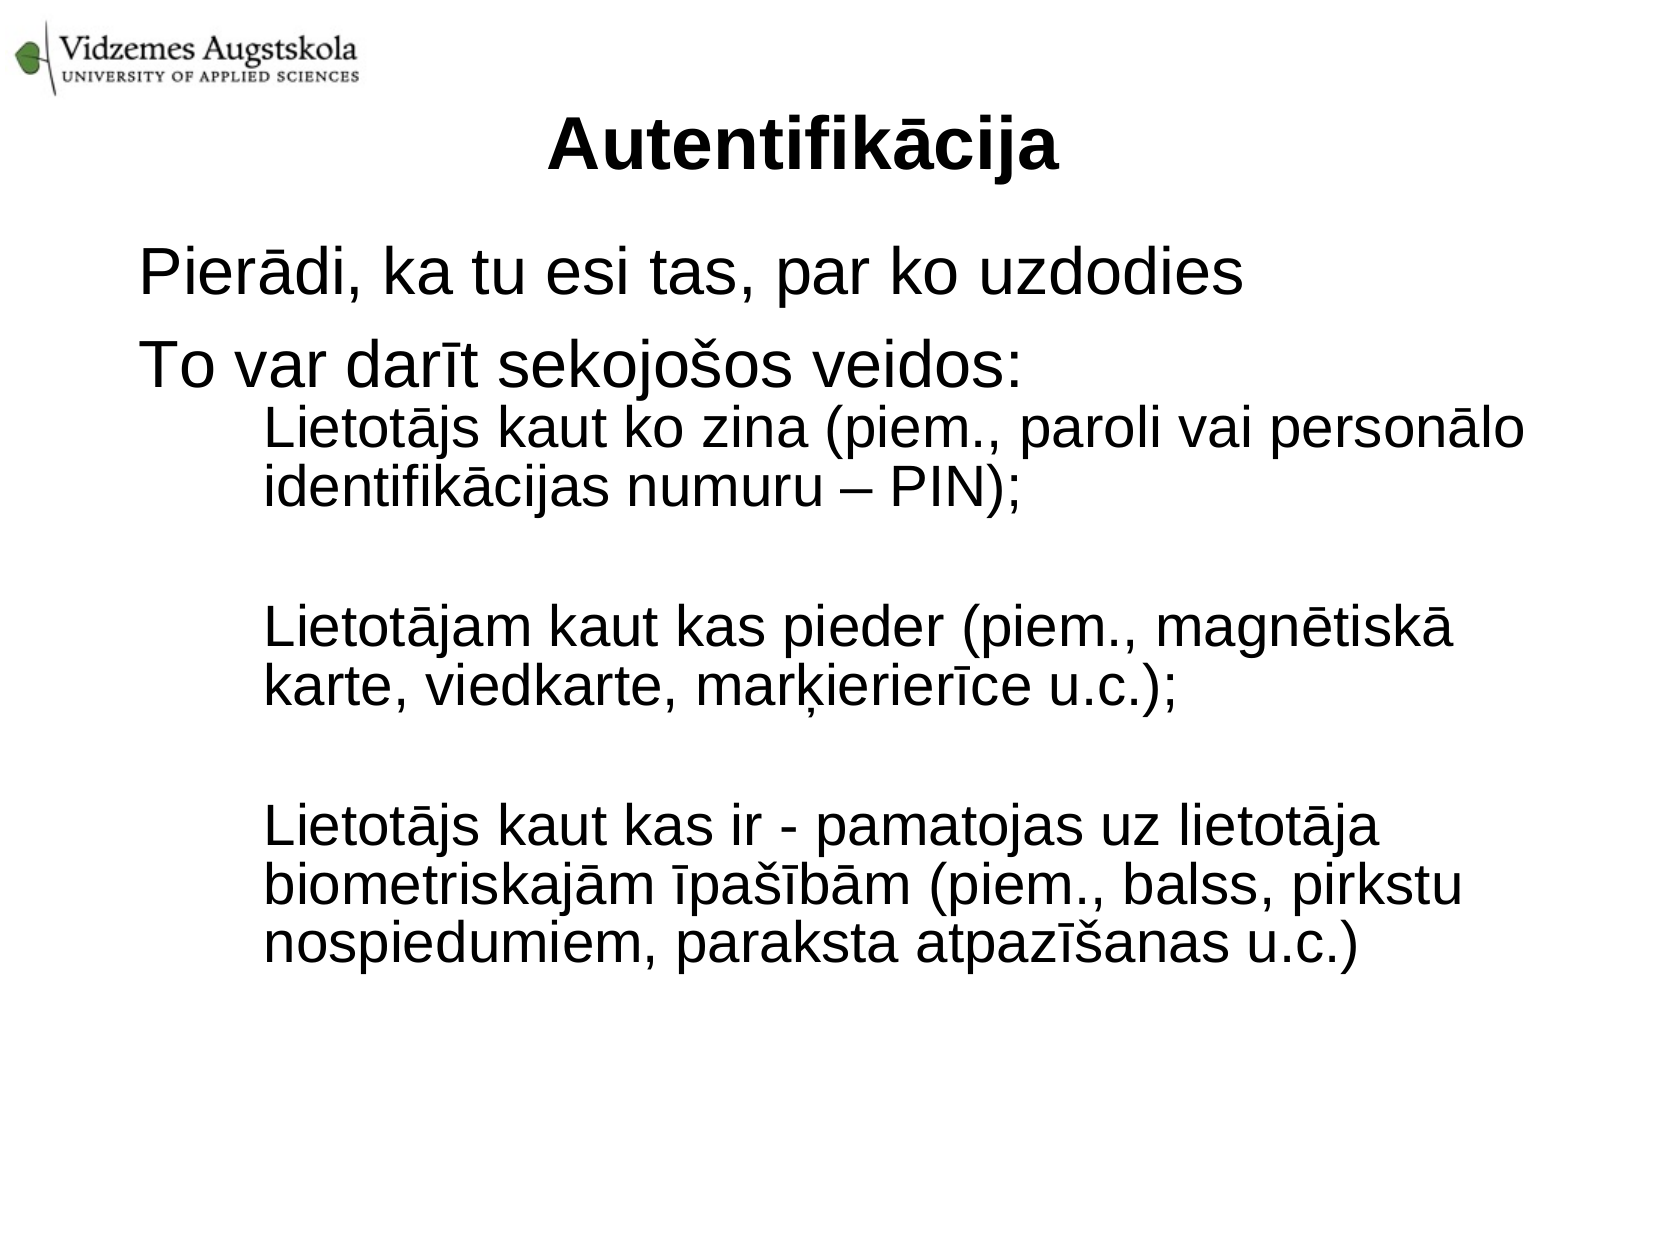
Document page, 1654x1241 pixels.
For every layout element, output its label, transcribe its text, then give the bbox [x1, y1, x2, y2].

picture [5, 2, 368, 113]
title Autentifikācija [94, 103, 1512, 188]
list Pierādi, ka tu esi tas, par ko uzdodies To var darīt sekojošos veidos: Lietotājs kaut ko zina (piem., paroli vai personālo identifikācijas numuru – PIN); Lietotājam kaut kas pieder (piem., magnētiskā karte, viedkarte, marķierierīce u.c.); Lietotājs kaut kas ir - pamatojas uz lietotāja biometriskajām īpašībām (piem., balss, pirkstu nospiedumiem, paraksta atpazīšanas u.c.) [82, 236, 1569, 1107]
